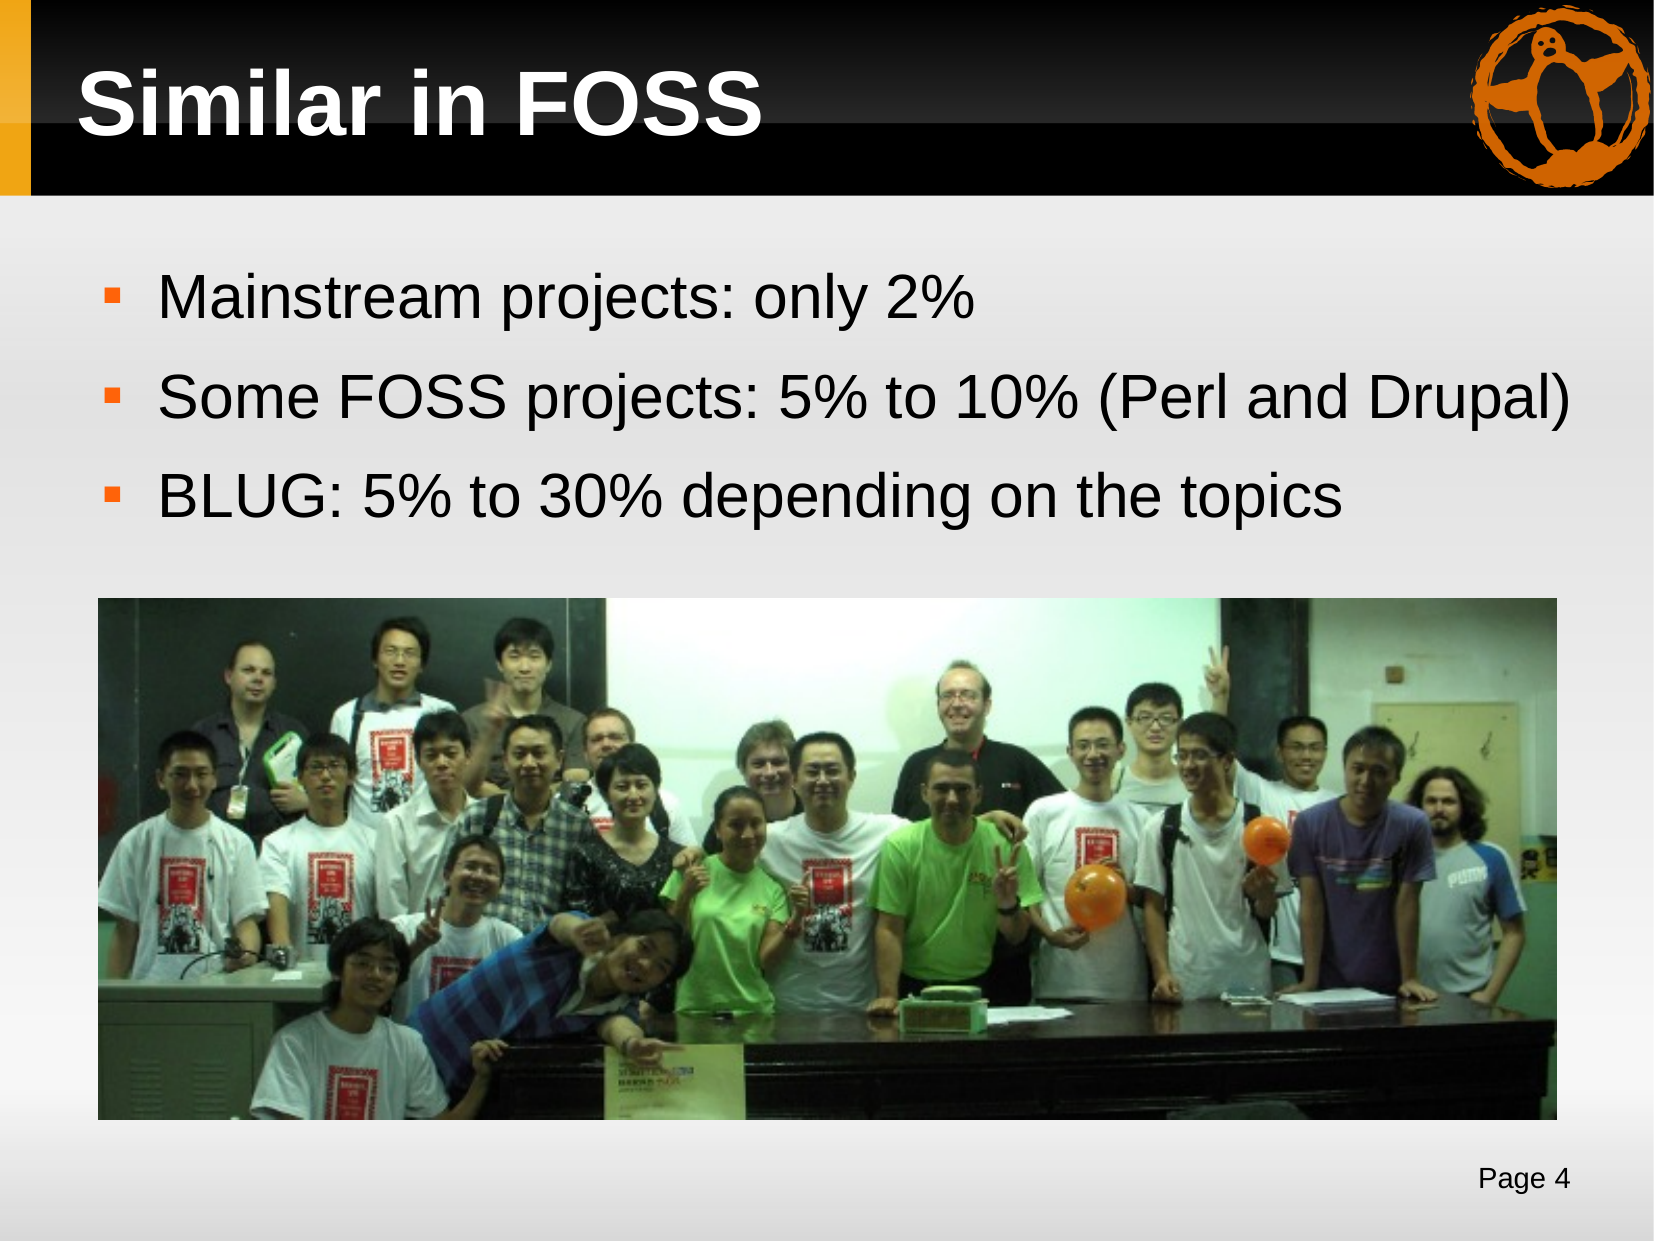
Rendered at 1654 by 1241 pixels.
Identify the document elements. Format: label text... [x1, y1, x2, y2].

title Similar in FOSS [76, 0, 1565, 208]
list Mainstream projects: only 2% Some FOSS projects: 5% to 10% (Perl and Drupal) BLUG: 5% to 30% depending on the topics [86, 262, 1576, 723]
picture [0, 0, 1654, 1241]
